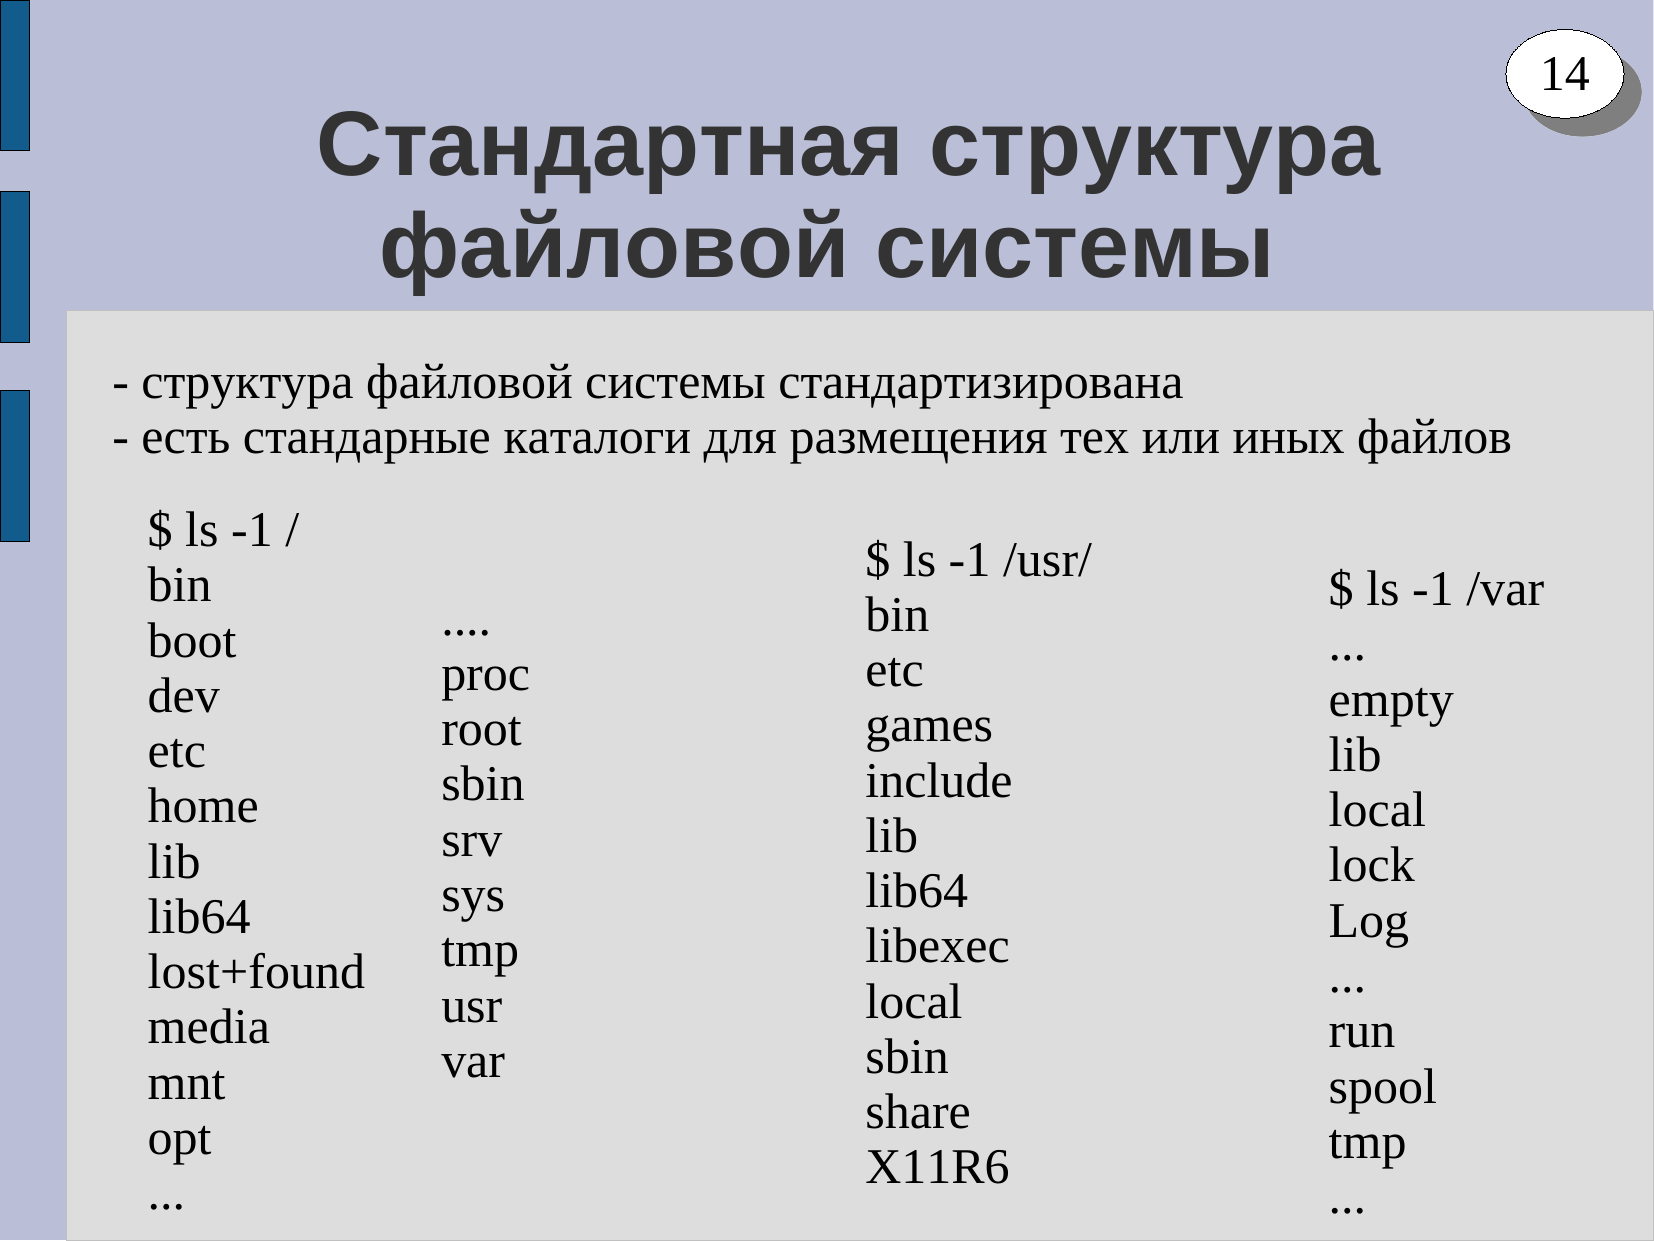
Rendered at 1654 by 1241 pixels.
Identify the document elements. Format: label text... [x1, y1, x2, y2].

text_box $ ls -1 /var ... empty lib local lock Log ... run spool tmp ... [1328, 561, 1545, 1225]
text_box 14 [1505, 29, 1625, 119]
text_box $ ls -1 /usr/ bin etc games include lib lib64 libexec local sbin share X11R6 [865, 531, 1093, 1195]
text_box - структура файловой системы стандартизирована - есть стандарные каталоги для размещения тех или иных файлов [112, 353, 1513, 465]
text_box $ ls -1 / bin boot dev etc home lib lib64 lost+found media mnt opt ... [147, 501, 384, 1241]
title Cтандартная структура файловой системы [121, 91, 1534, 299]
text_box .... proc root sbin srv sys tmp usr var [441, 590, 650, 1241]
